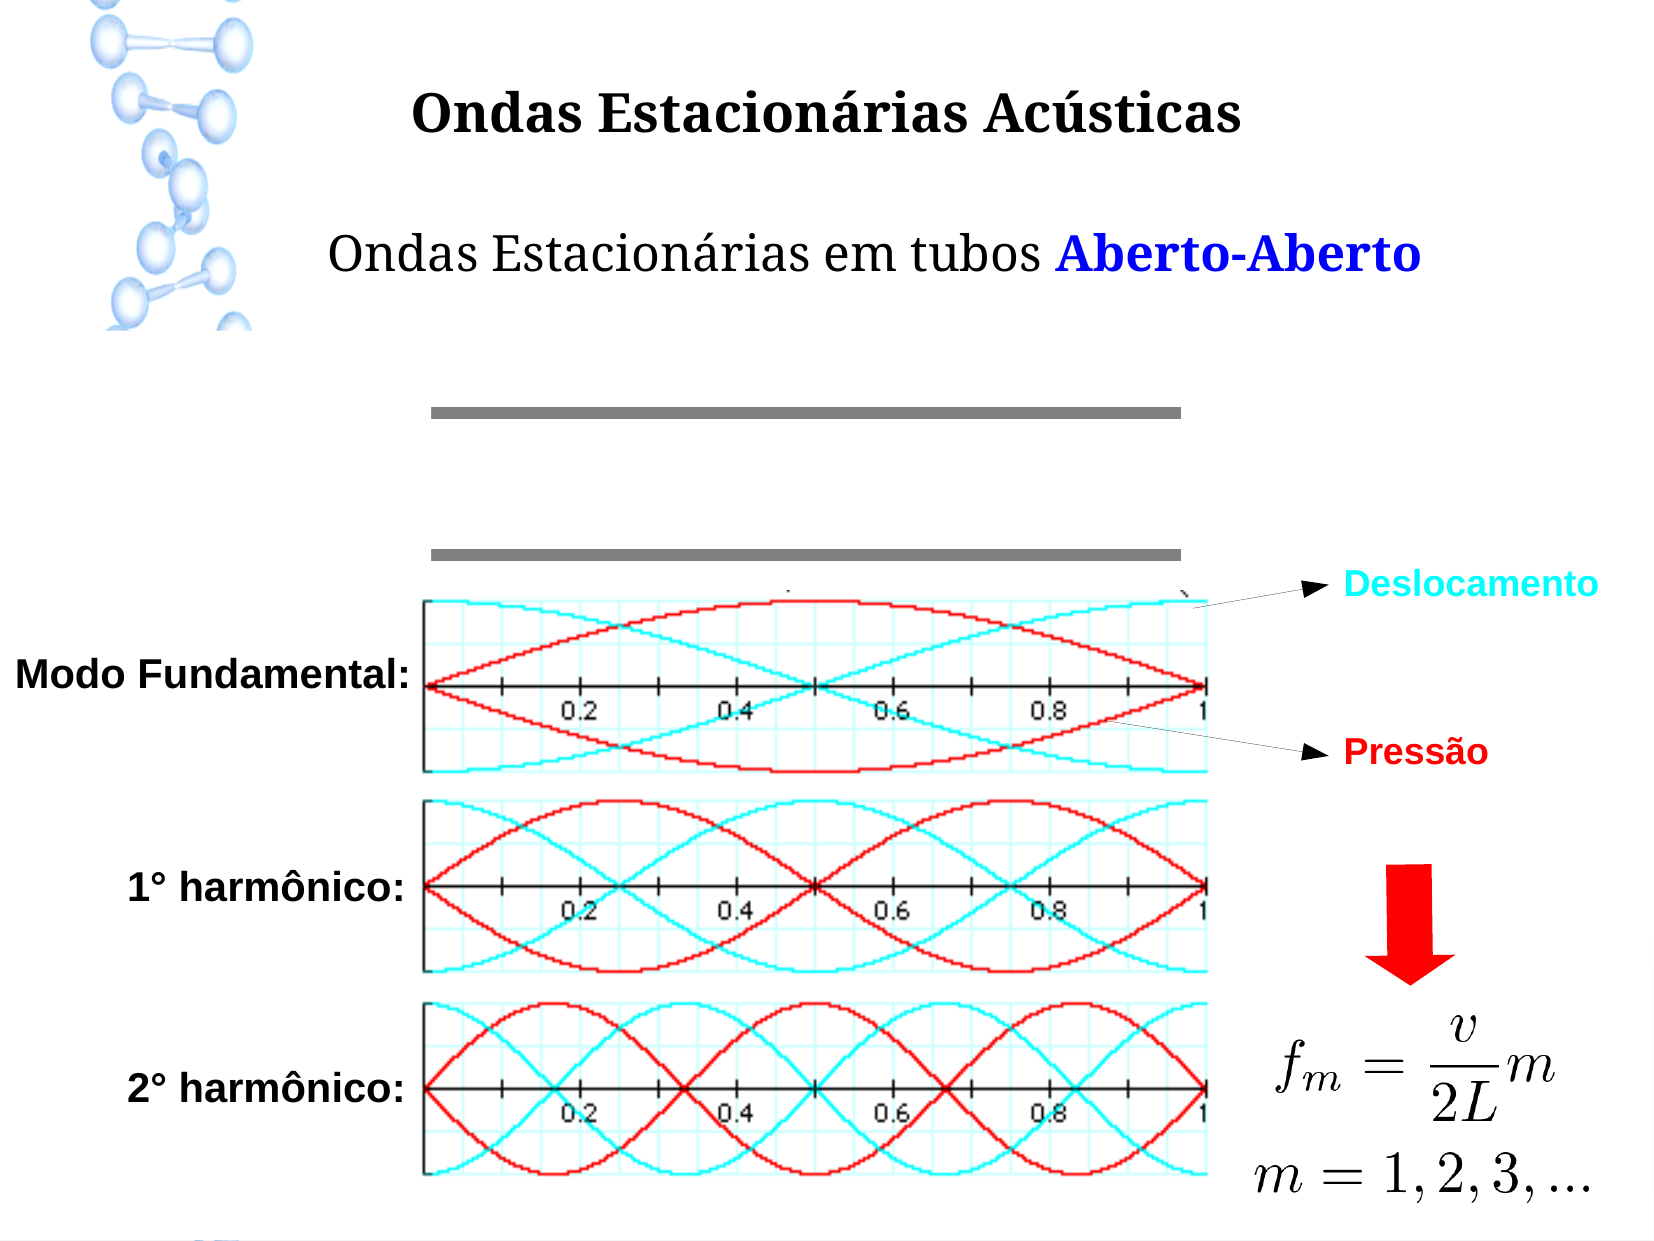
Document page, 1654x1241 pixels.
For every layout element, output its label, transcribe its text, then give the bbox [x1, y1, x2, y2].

picture [1254, 1152, 1589, 1203]
text_box 1° harmônico: [112, 856, 416, 919]
text_box [1223, 586, 1328, 754]
text_box Ondas Estacionárias em tubos Aberto-Aberto [312, 210, 1577, 284]
picture [416, 590, 1223, 1187]
text_box Deslocamento Pressão [1328, 555, 1615, 780]
text_box 2° harmônico: [112, 1057, 416, 1119]
text_box [0, 330, 1654, 1241]
text_box Modo Fundamental: [0, 643, 416, 706]
picture [0, 0, 1654, 330]
text_box Ondas Estacionárias Acústicas [224, 67, 1430, 146]
picture [1275, 1015, 1555, 1121]
